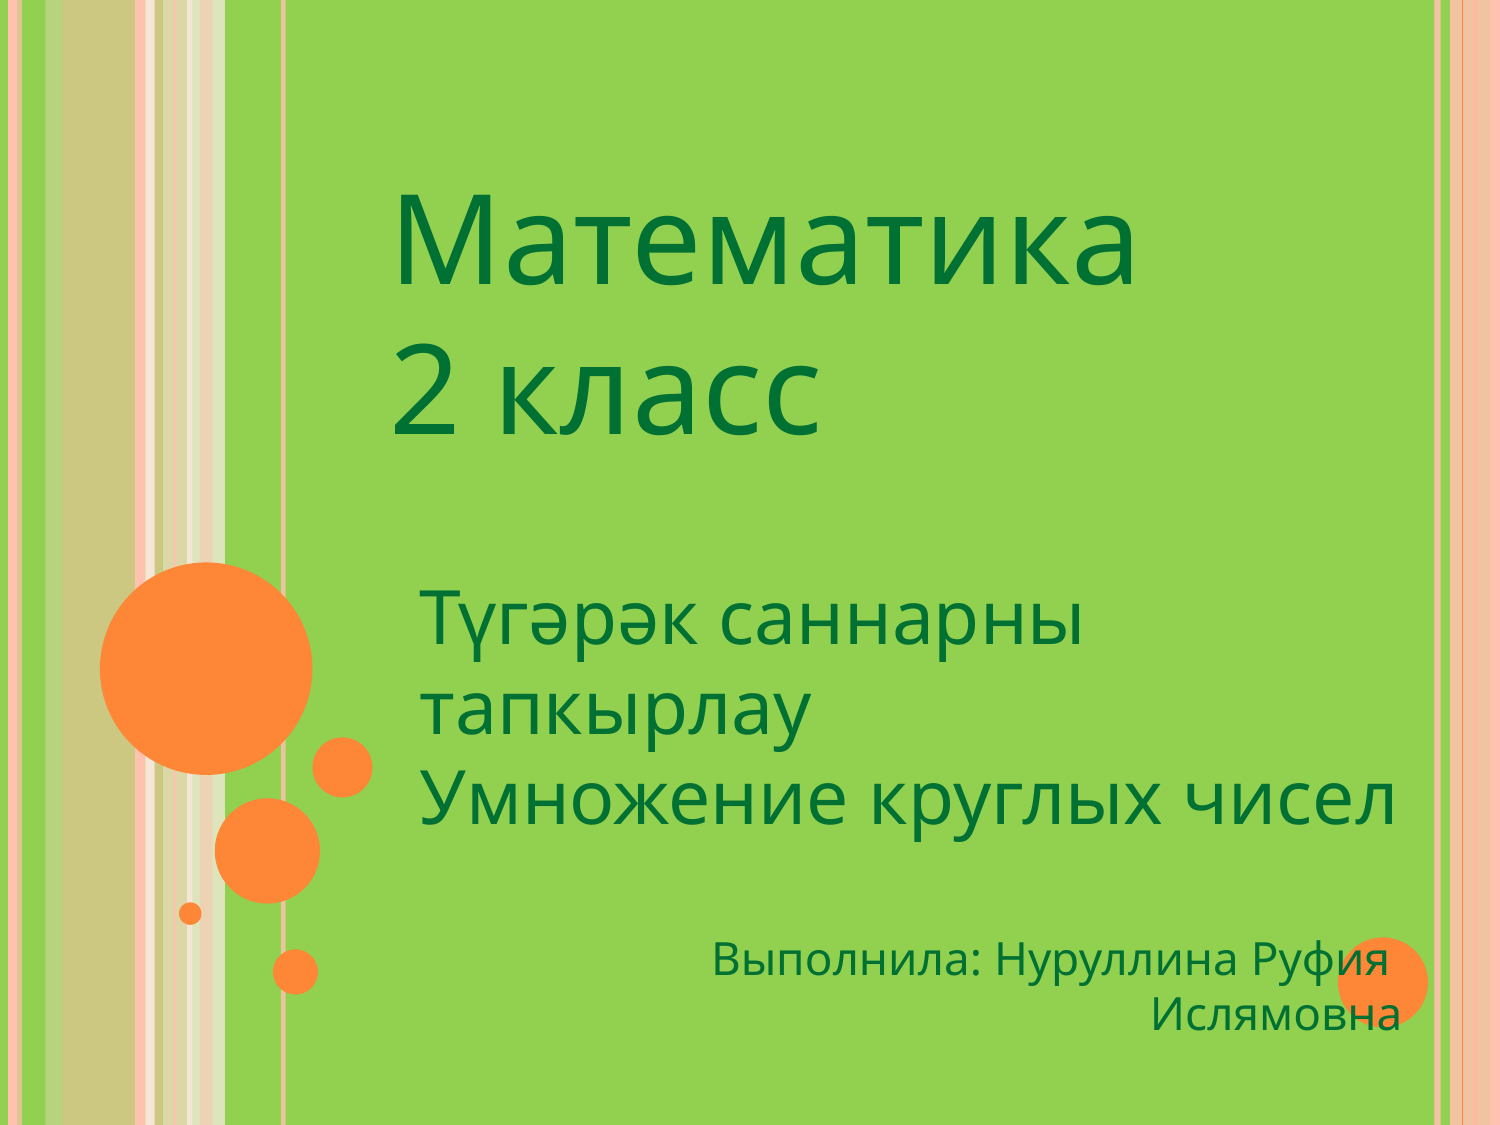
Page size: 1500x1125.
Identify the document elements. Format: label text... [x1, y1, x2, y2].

title Математика 2 класс [375, 152, 1388, 464]
subtitle Түгәрәк саннарны тапкырлау Умножение круглых чисел Выполнила: Нуруллина Руфия Ислямовна [404, 472, 1418, 1063]
